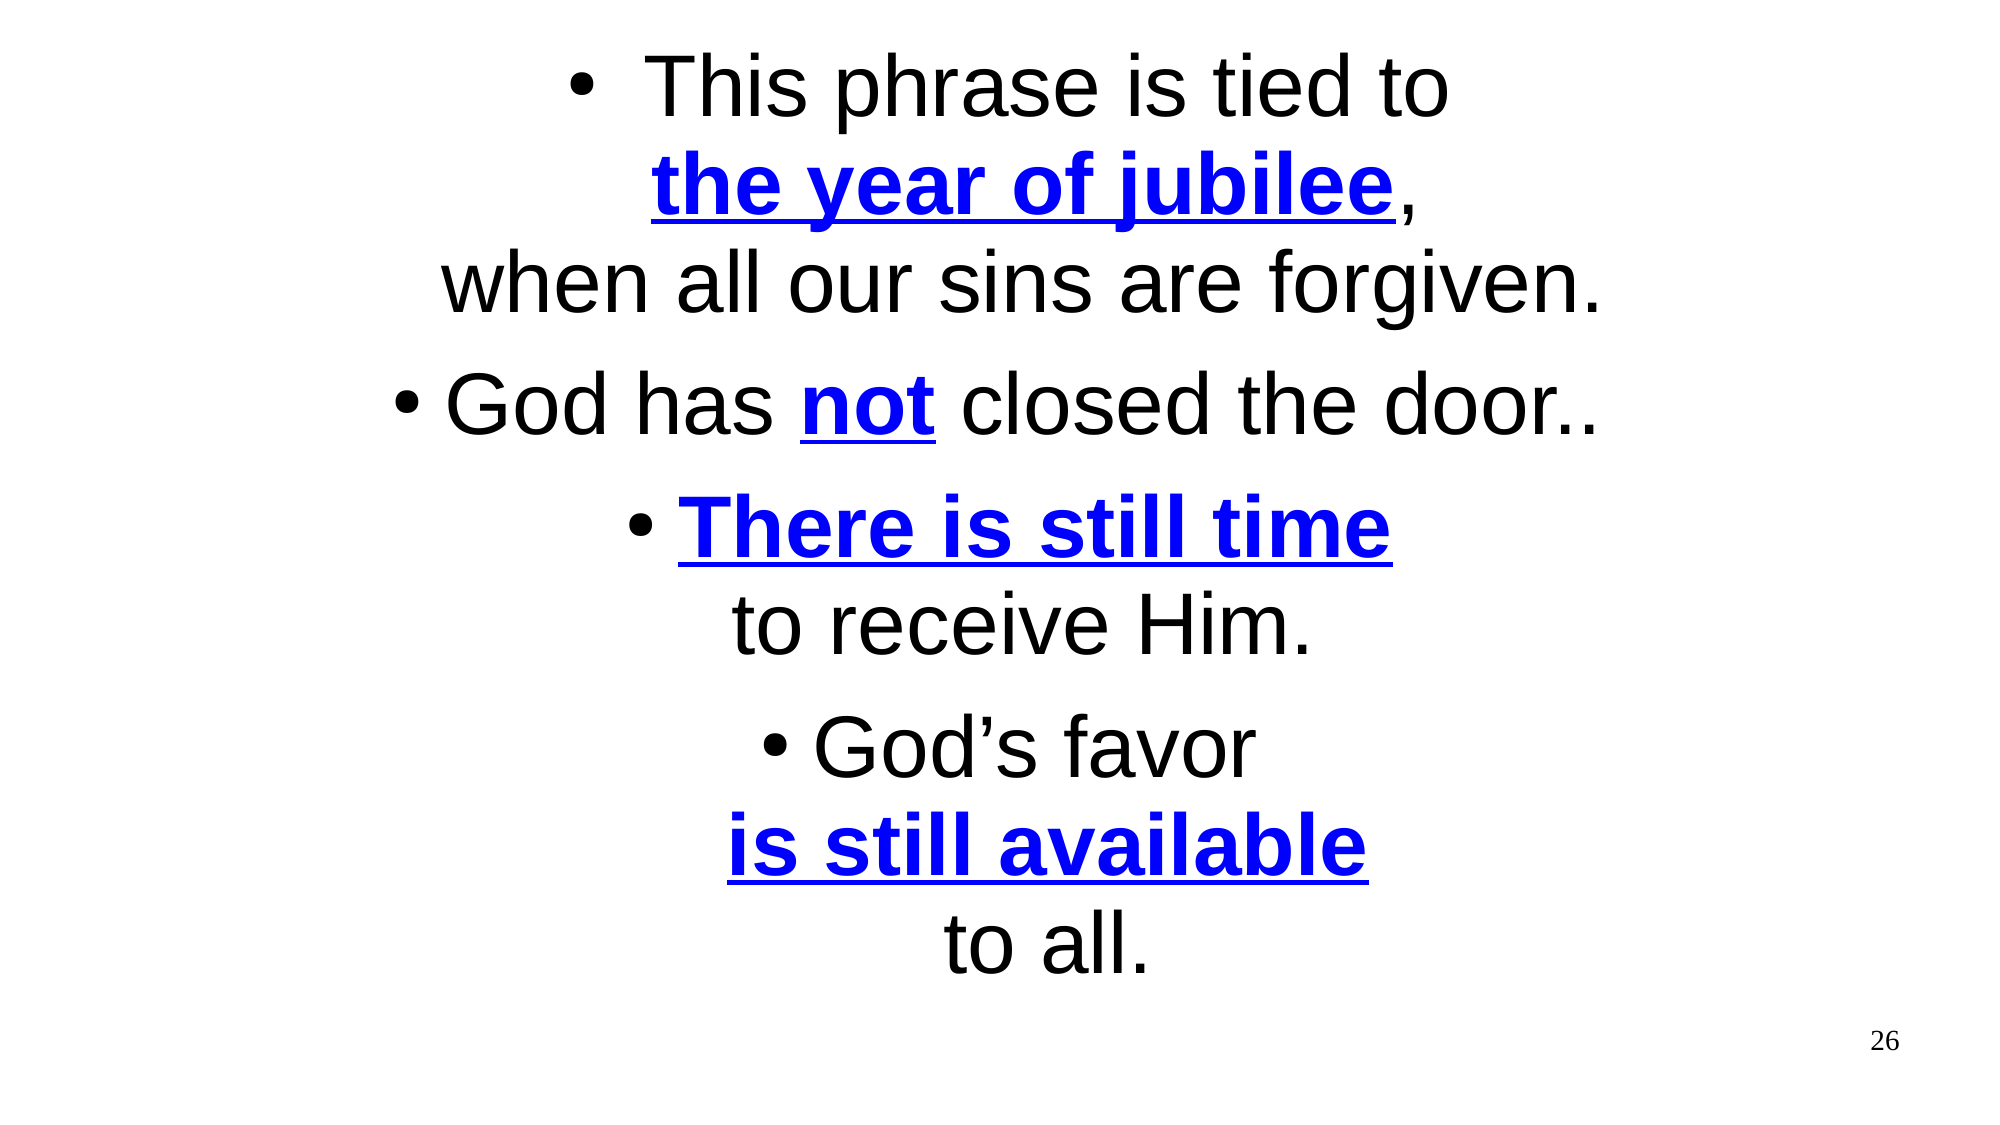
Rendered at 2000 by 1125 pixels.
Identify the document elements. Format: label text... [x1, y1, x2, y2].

list This phrase is tied to the year of jubilee, when all our sins are forgiven. God has not closed the door.. There is still time to receive Him. God’s favor is still available to all. [37, 37, 1988, 1088]
